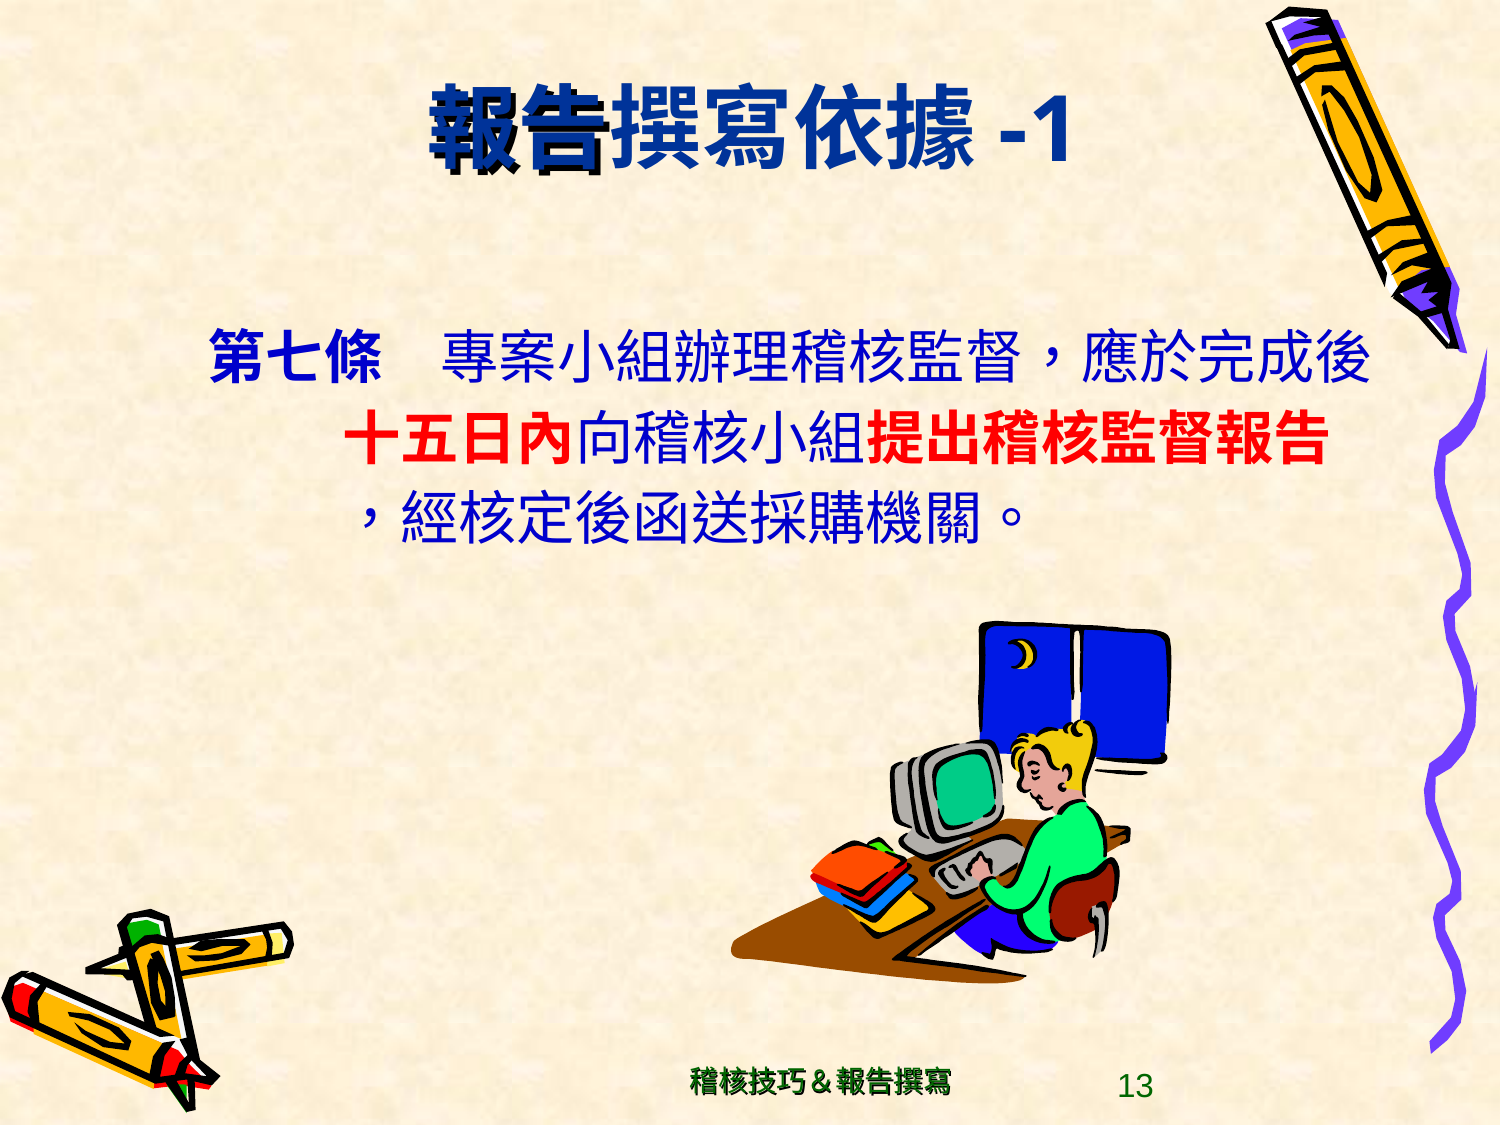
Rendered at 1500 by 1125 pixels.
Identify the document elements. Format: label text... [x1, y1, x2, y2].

picture [726, 620, 1172, 999]
list 第七條 專案小組辦理稽核監督，應於完成後 十五日內向稽核小組提出稽核監督報告 ，經核定後函送採購機關。 [136, 302, 1400, 1024]
title 報告撰寫依據-1 [201, 24, 1329, 188]
text_box 稽核技巧＆報告撰寫 [583, 1055, 1059, 1100]
text_box [1102, 1056, 1415, 1101]
